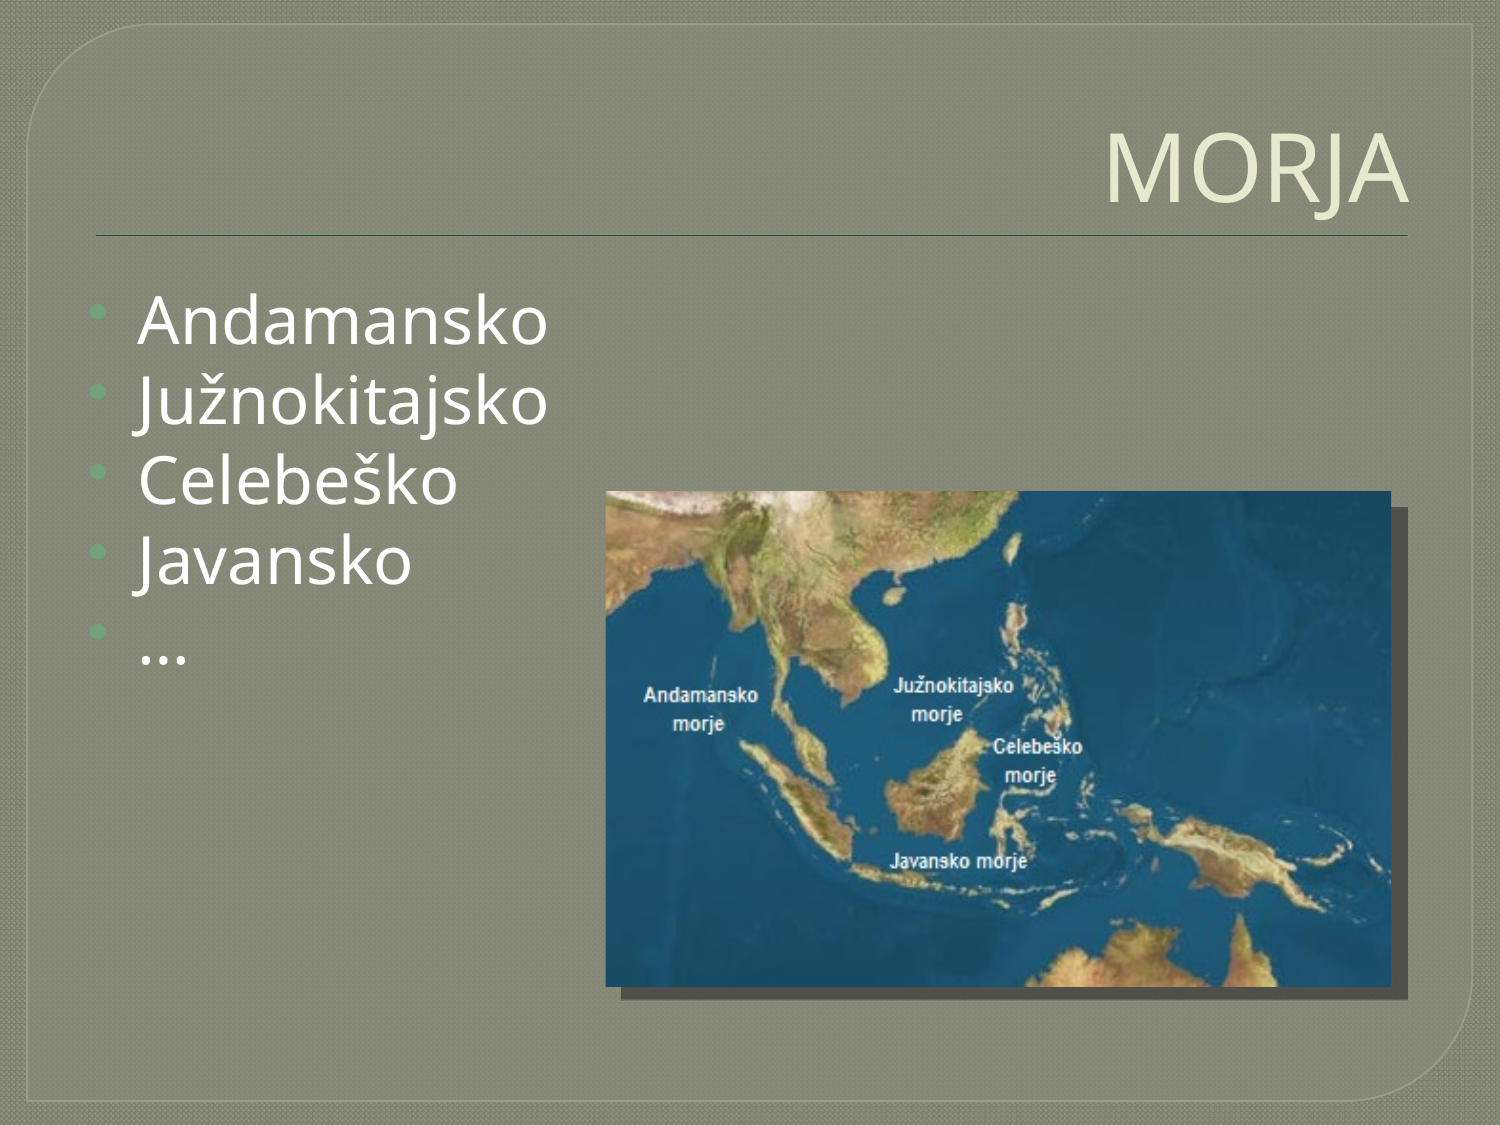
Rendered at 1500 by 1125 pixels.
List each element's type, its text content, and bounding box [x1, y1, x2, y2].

picture [0, 0, 1500, 1125]
list Andamansko Južnokitajsko Celebeško Javansko … [75, 270, 1425, 1013]
title MORJA [75, 41, 1425, 230]
